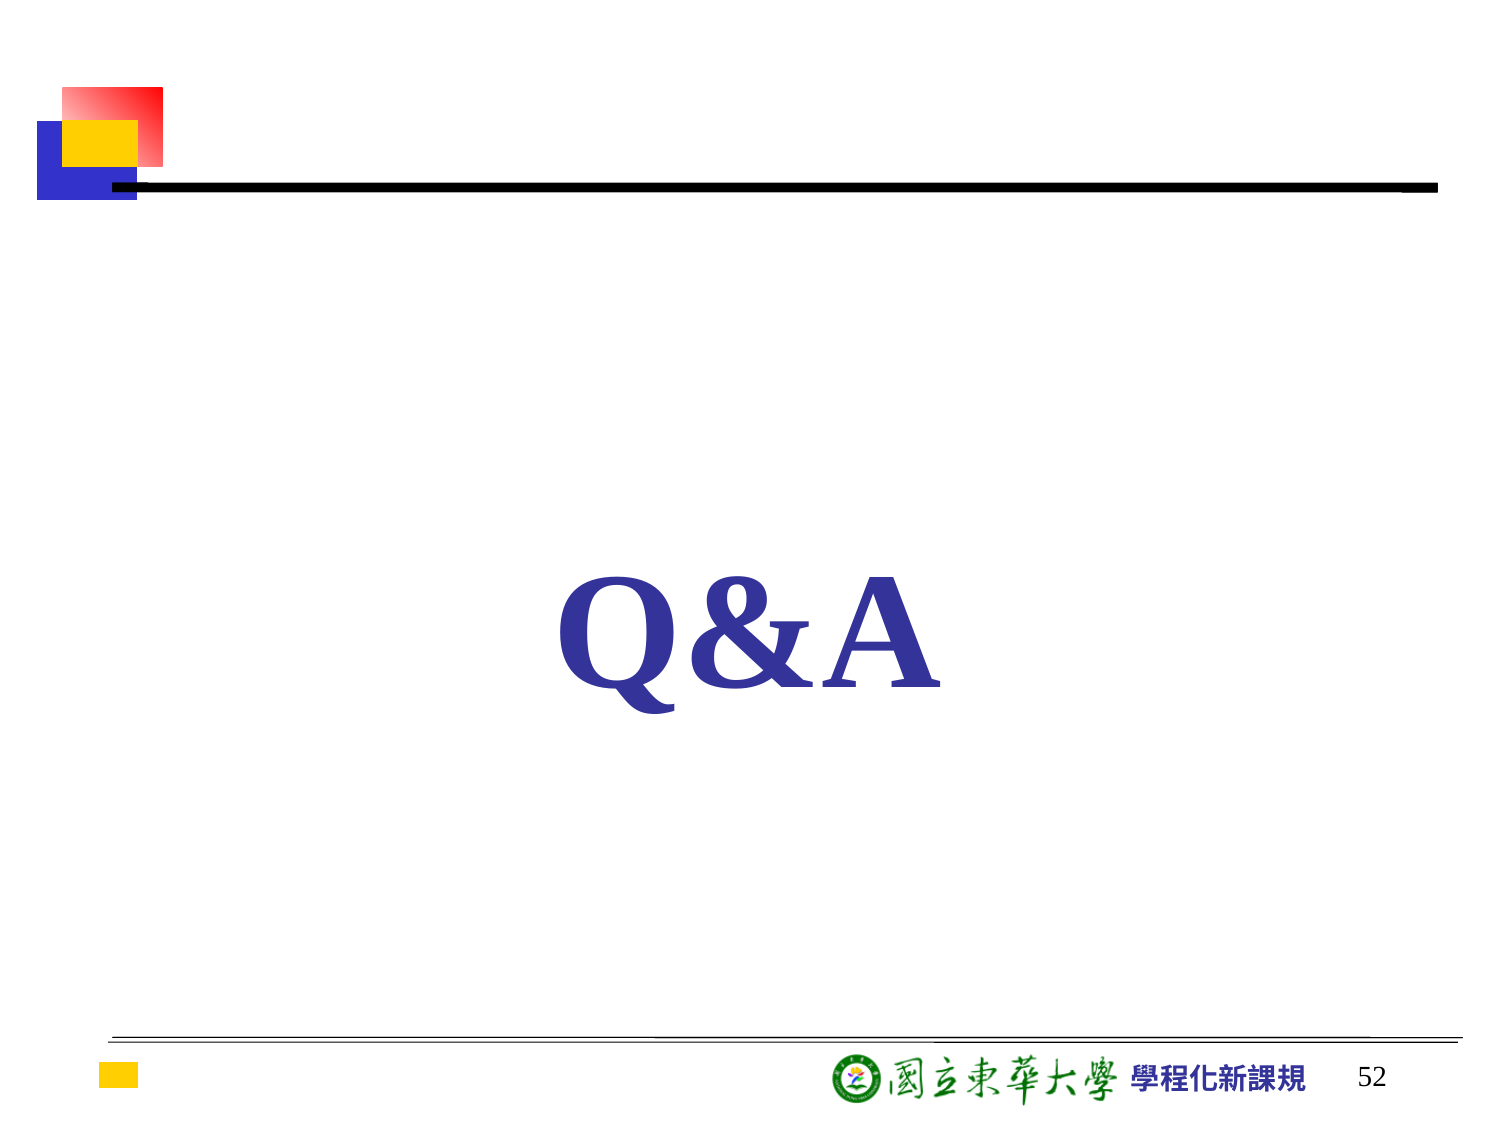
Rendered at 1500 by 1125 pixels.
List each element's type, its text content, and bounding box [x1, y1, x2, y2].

title Q&A [150, 513, 1345, 626]
text_box 52 [1342, 1050, 1468, 1101]
